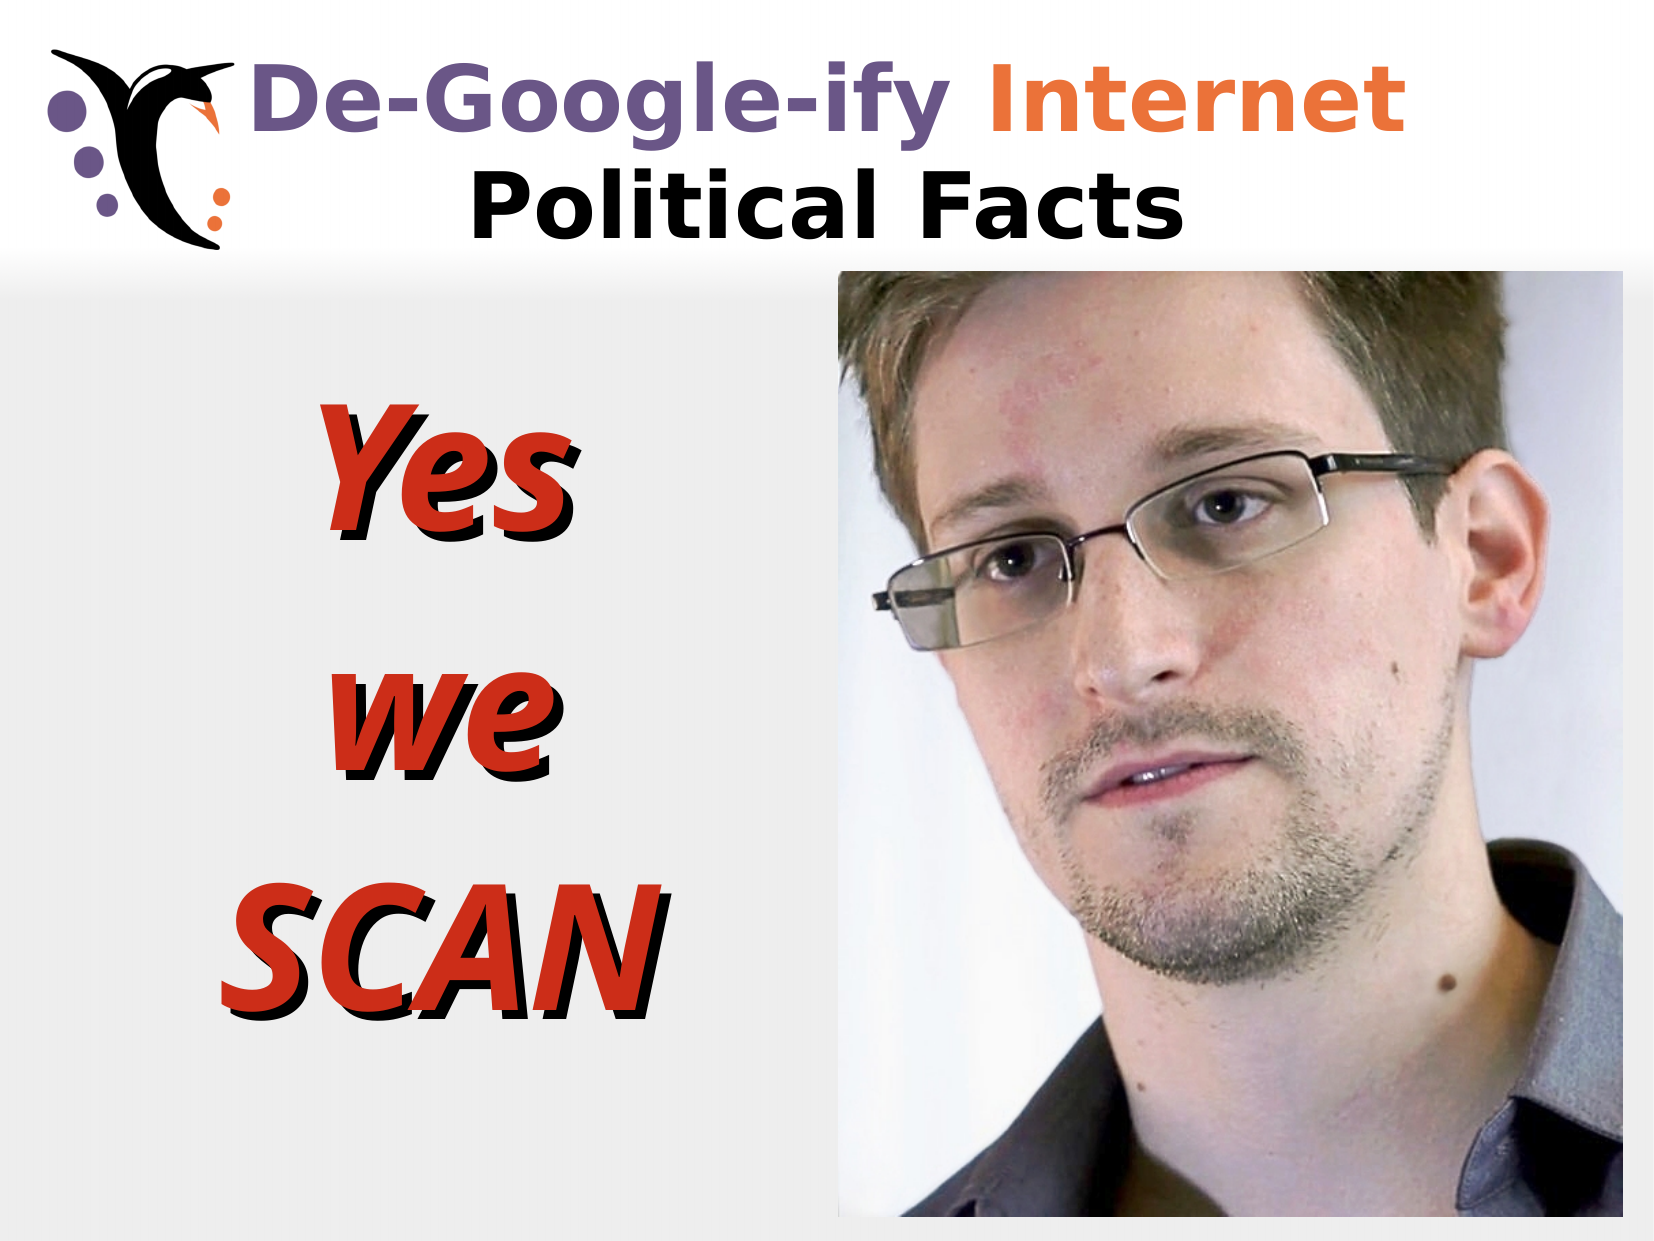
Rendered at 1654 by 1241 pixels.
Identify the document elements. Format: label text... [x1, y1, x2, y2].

list Yes we SCAN [76, 342, 804, 1062]
picture [0, 0, 1654, 1241]
title De-Google-ify Internet Political Facts [82, 45, 1571, 261]
